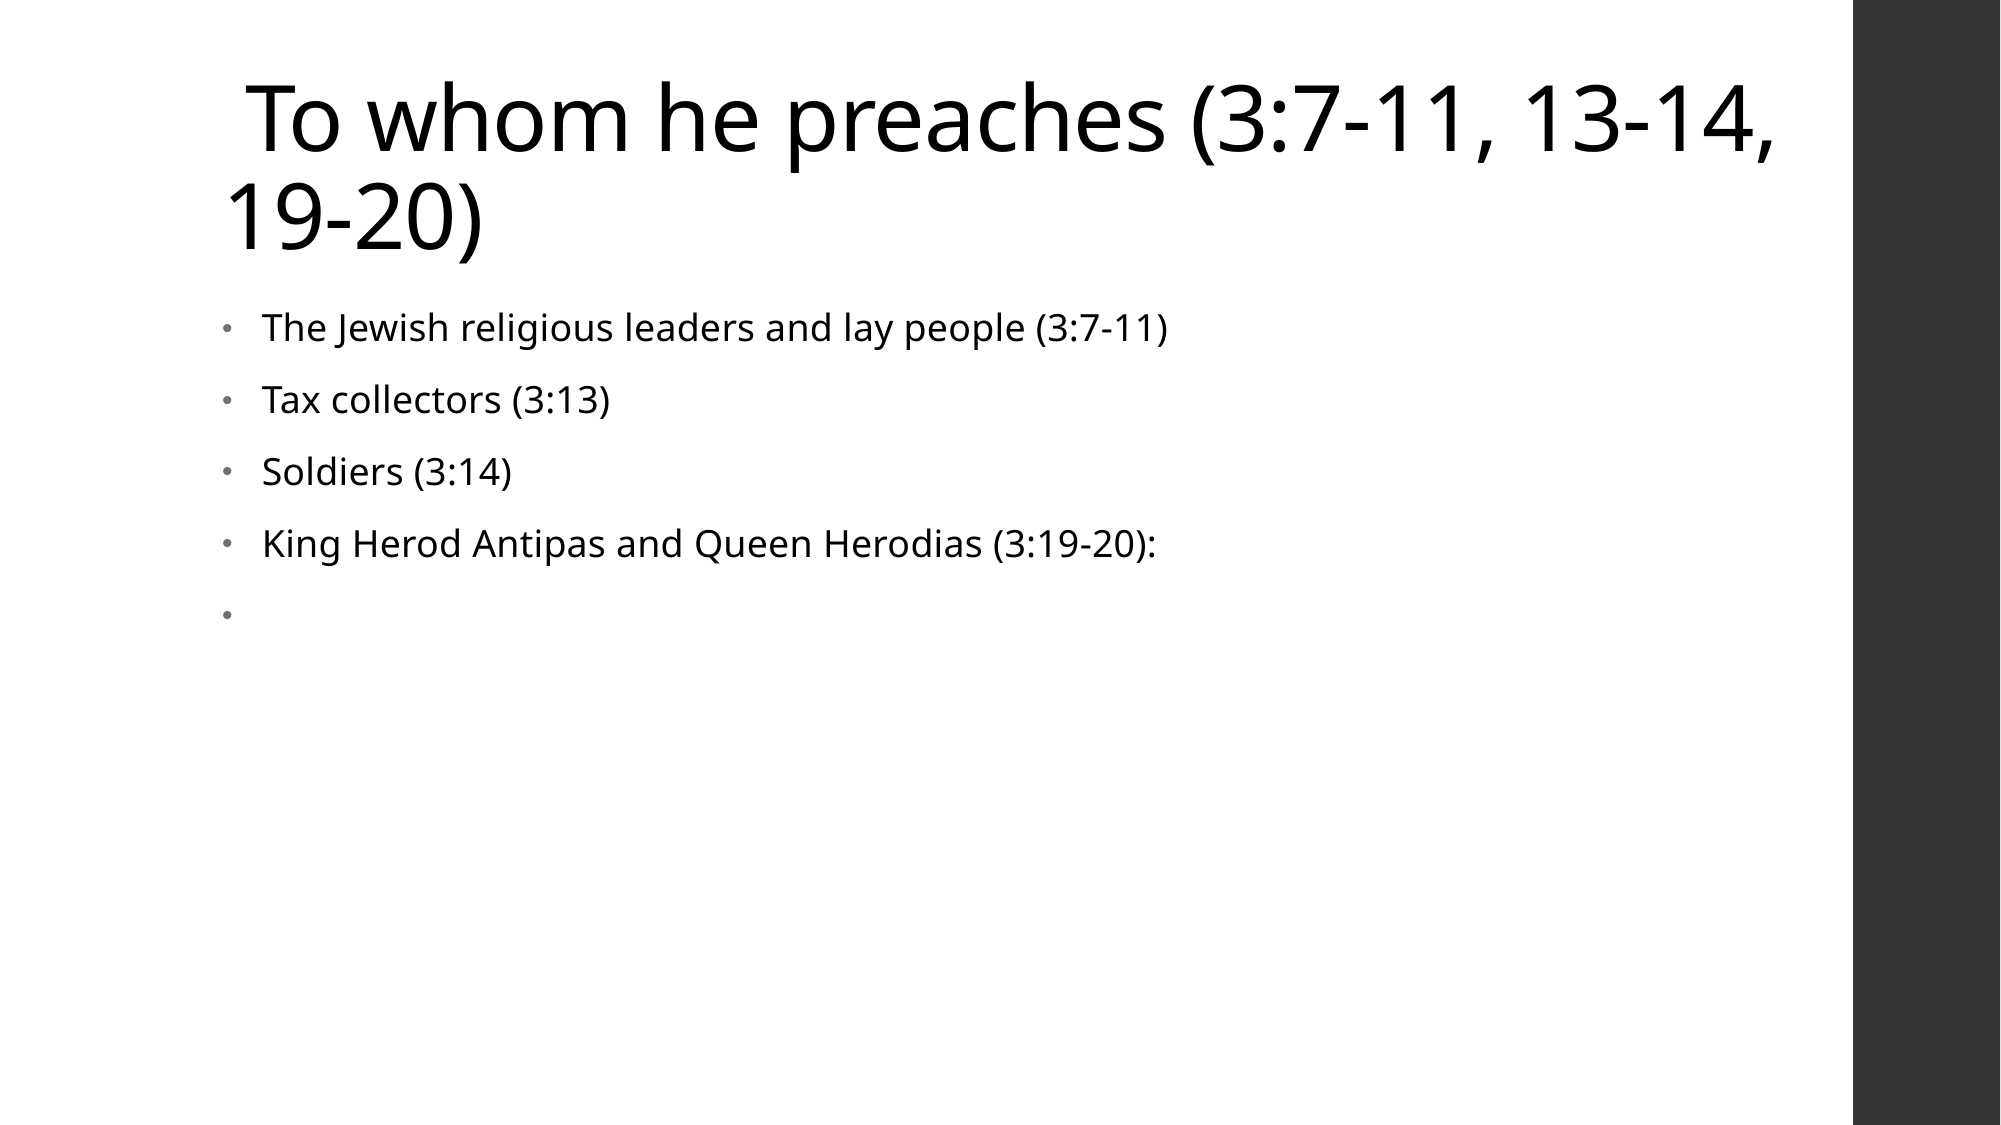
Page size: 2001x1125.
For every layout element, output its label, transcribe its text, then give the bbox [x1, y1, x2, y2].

title To whom he preaches (3:7-11, 13-14, 19-20) [206, 60, 1797, 278]
list The Jewish religious leaders and lay people (3:7-11) Tax collectors (3:13) Soldiers (3:14) King Herod Antipas and Queen Herodias (3:19-20): [206, 299, 1617, 1014]
